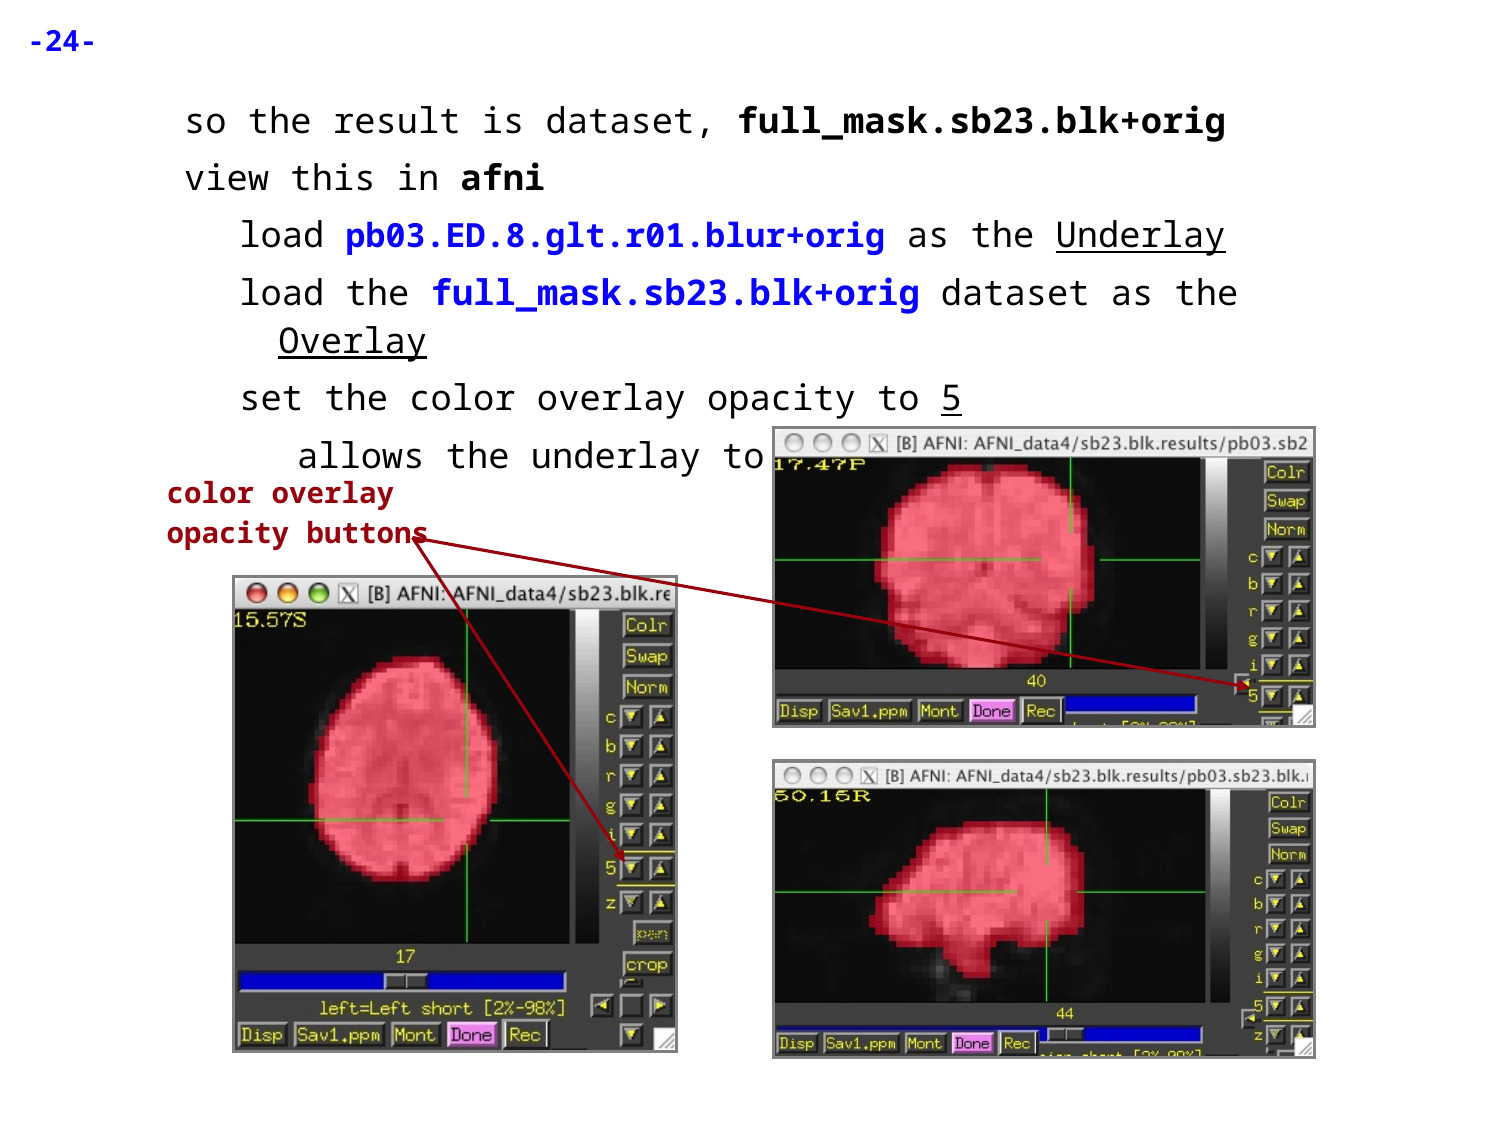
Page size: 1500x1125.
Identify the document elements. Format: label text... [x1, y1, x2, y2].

list so the result is dataset, full_mask.sb23.blk+orig view this in afni load pb03.ED.8.glt.r01.blur+orig as the Underlay load the full_mask.sb23.blk+orig dataset as the Overlay set the color overlay opacity to 5 allows the underlay to show through the overlay [112, 87, 1388, 466]
picture [235, 577, 676, 1051]
text_box color overlay opacity buttons [151, 465, 445, 560]
picture [774, 428, 1313, 726]
picture [774, 762, 1313, 1056]
picture [648, 577, 676, 582]
